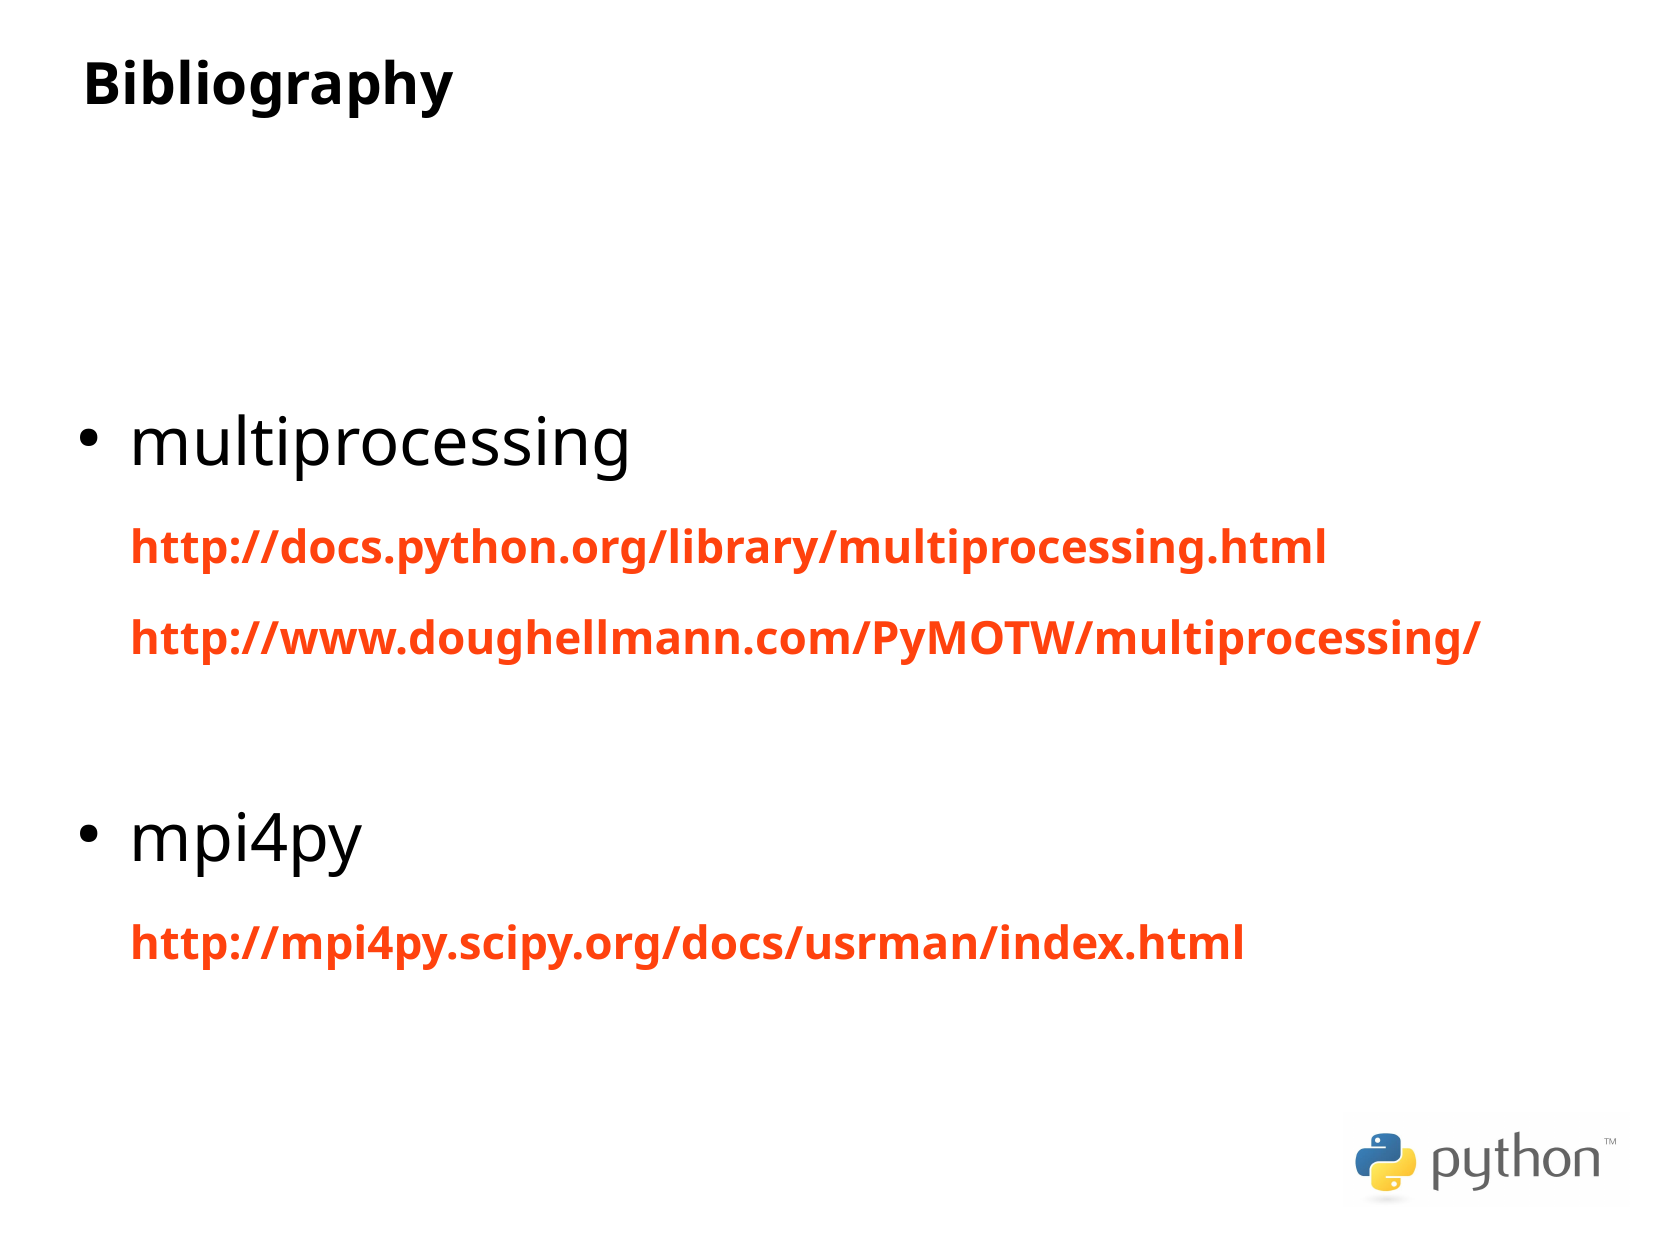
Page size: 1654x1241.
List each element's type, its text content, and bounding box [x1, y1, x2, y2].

picture [1343, 1112, 1630, 1207]
title Bibliography [82, 0, 1571, 179]
list multiprocessing http://docs.python.org/library/multiprocessing.html http://www.doughellmann.com/PyMOTW/multiprocessing/ mpi4py http://mpi4py.scipy.org/docs/usrman/index.html [59, 290, 1548, 1109]
